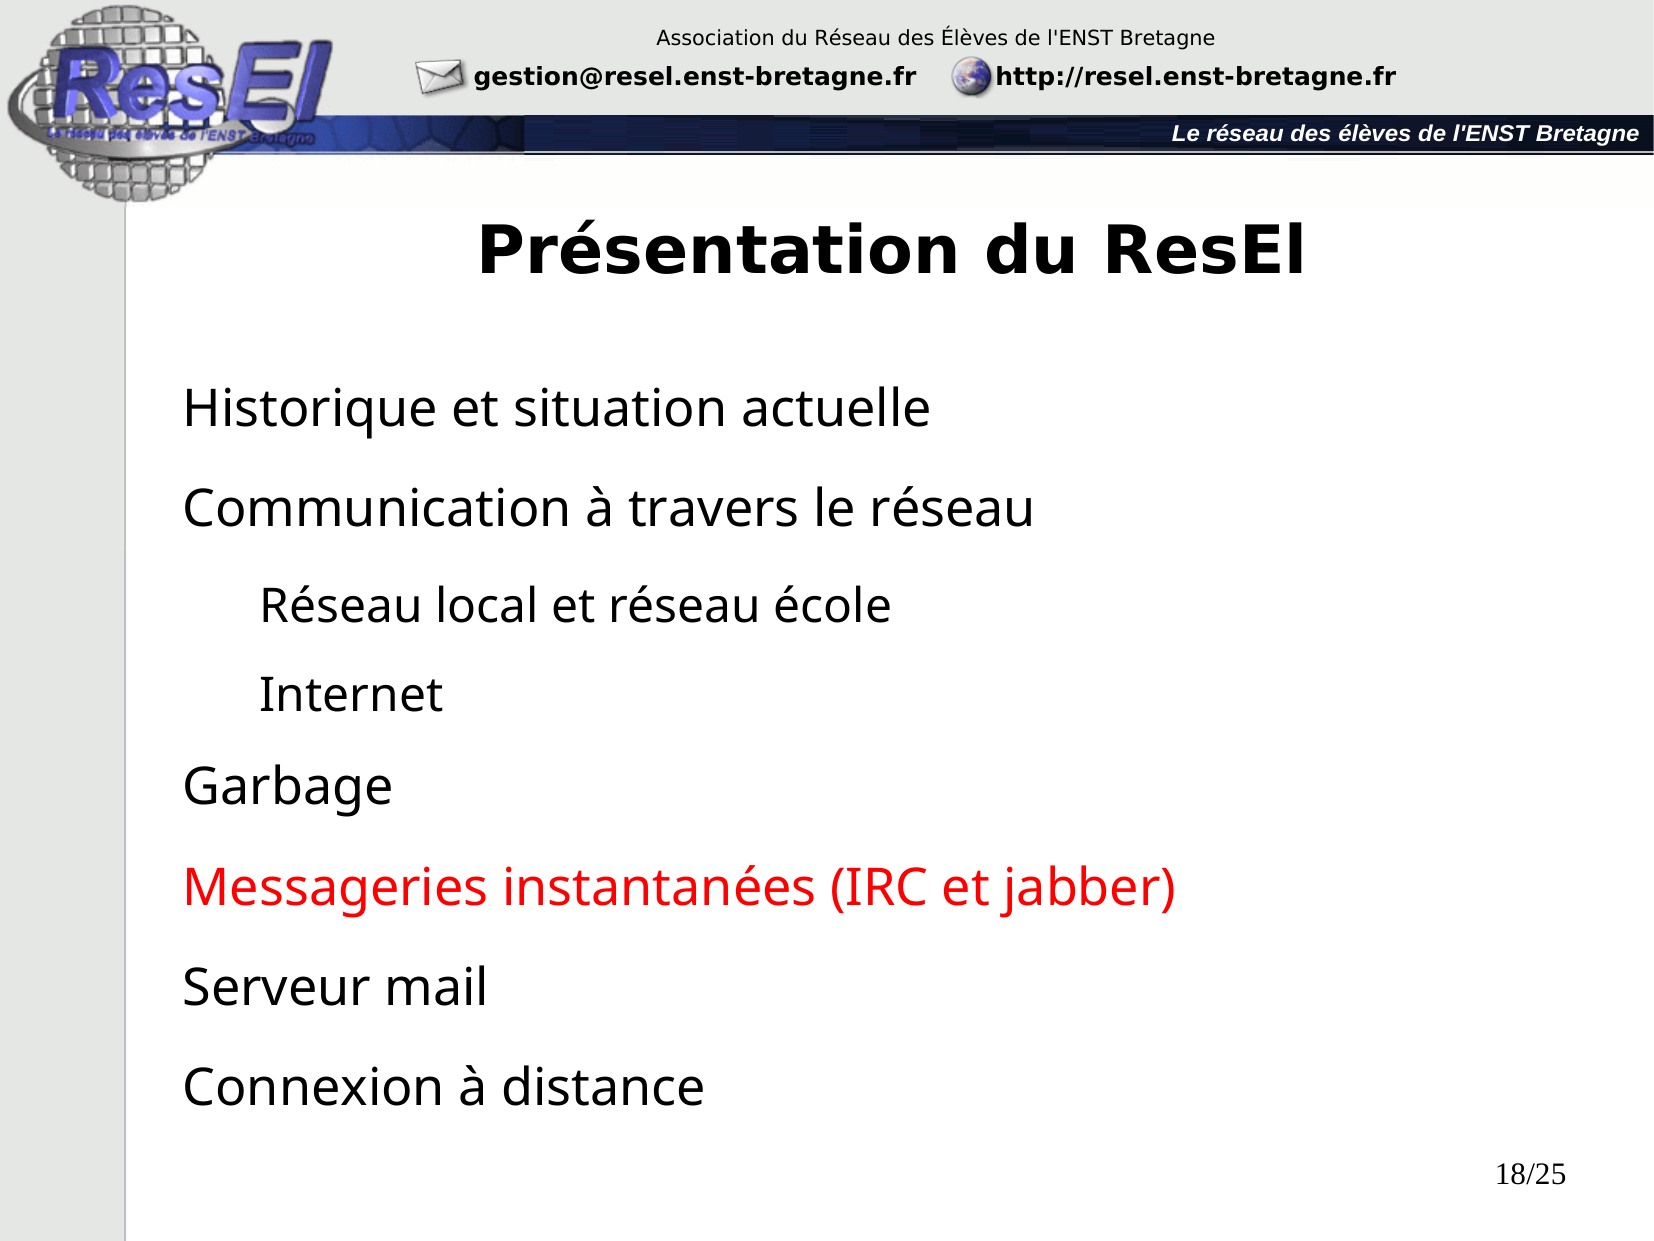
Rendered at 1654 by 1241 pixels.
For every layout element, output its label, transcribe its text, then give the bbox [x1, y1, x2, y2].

title Présentation du ResEl [195, 169, 1590, 333]
list Historique et situation actuelle Communication à travers le réseau Réseau local et réseau école Internet Garbage Messageries instantanées (IRC et jabber) Serveur mail Connexion à distance [165, 371, 1624, 1198]
picture [0, 0, 1654, 1241]
